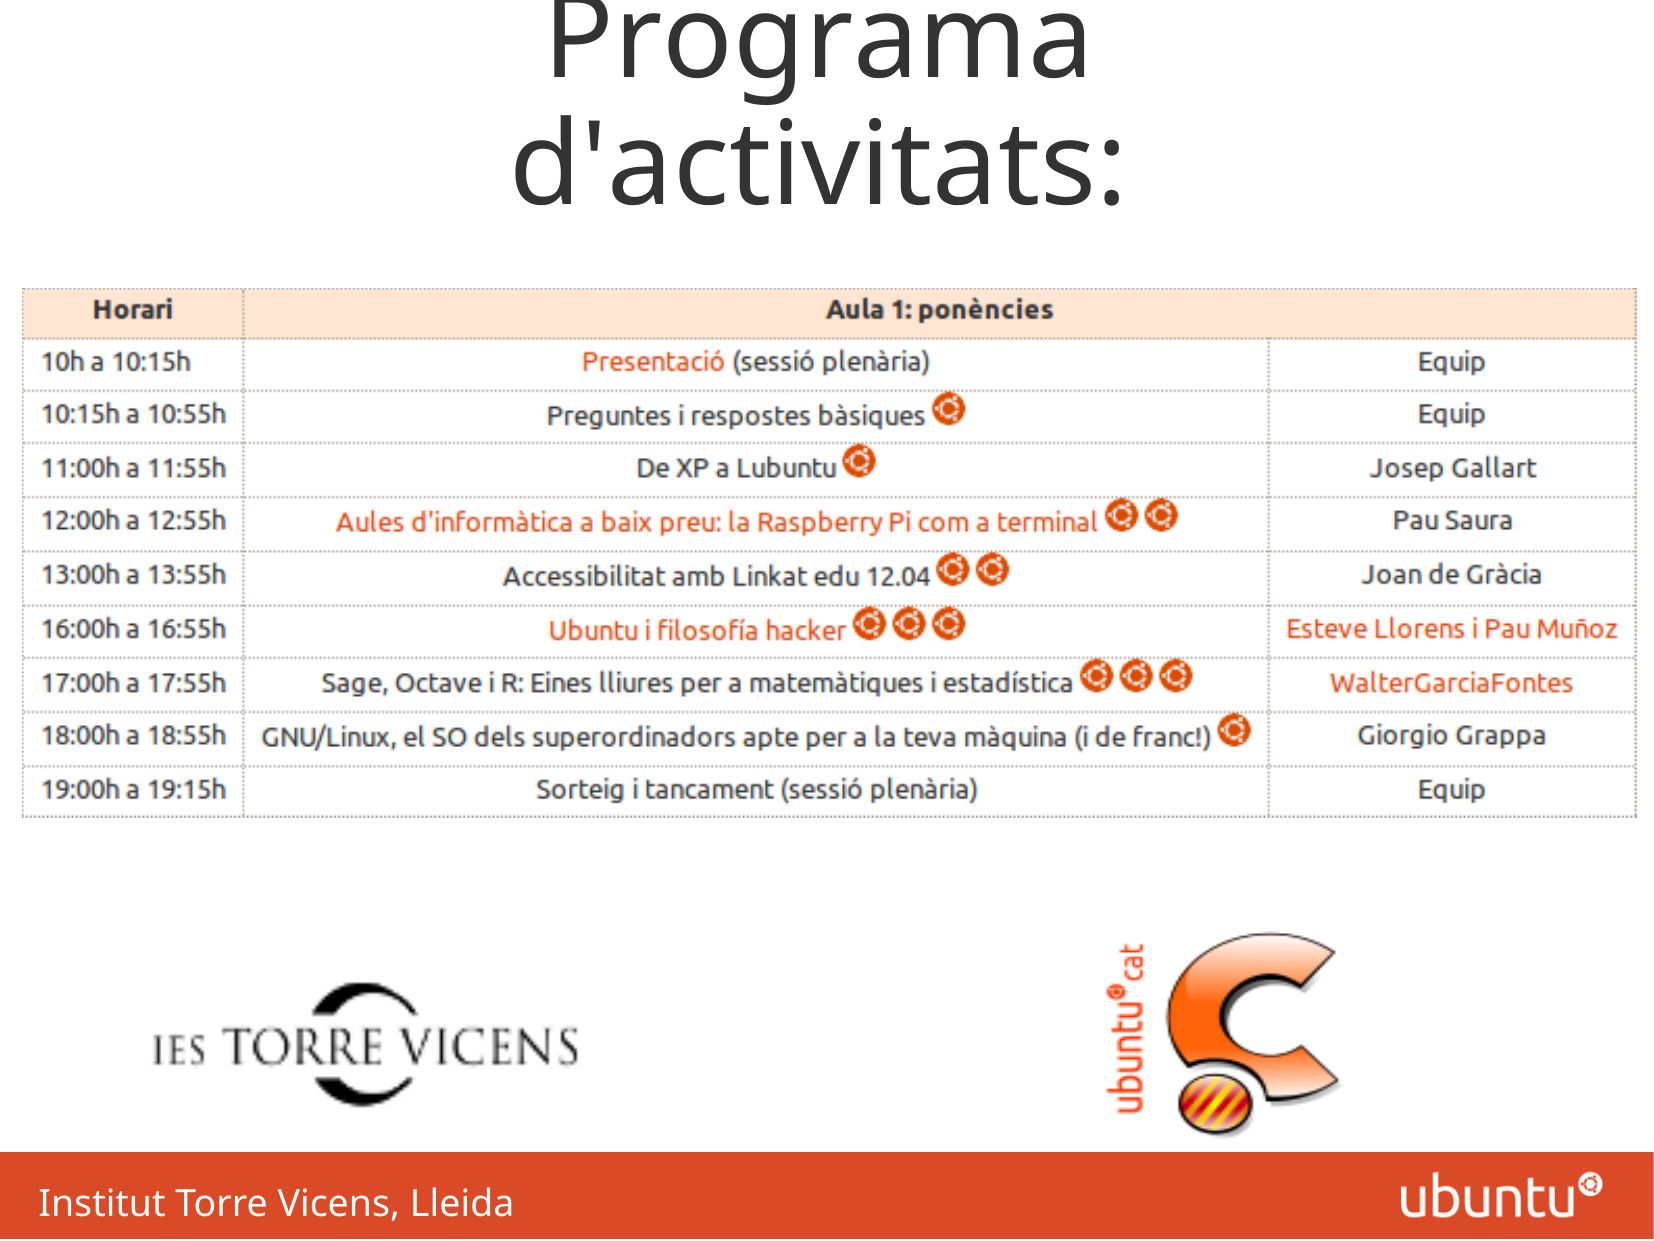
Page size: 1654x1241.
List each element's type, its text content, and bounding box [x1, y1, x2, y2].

text_box Programa d'activitats: [224, 29, 1414, 178]
picture [1092, 909, 1359, 1146]
picture [22, 288, 1637, 818]
picture [0, 1152, 1654, 1239]
picture [130, 968, 584, 1111]
text_box Institut Torre Vicens, Lleida 17/05/2014 [23, 1169, 751, 1227]
